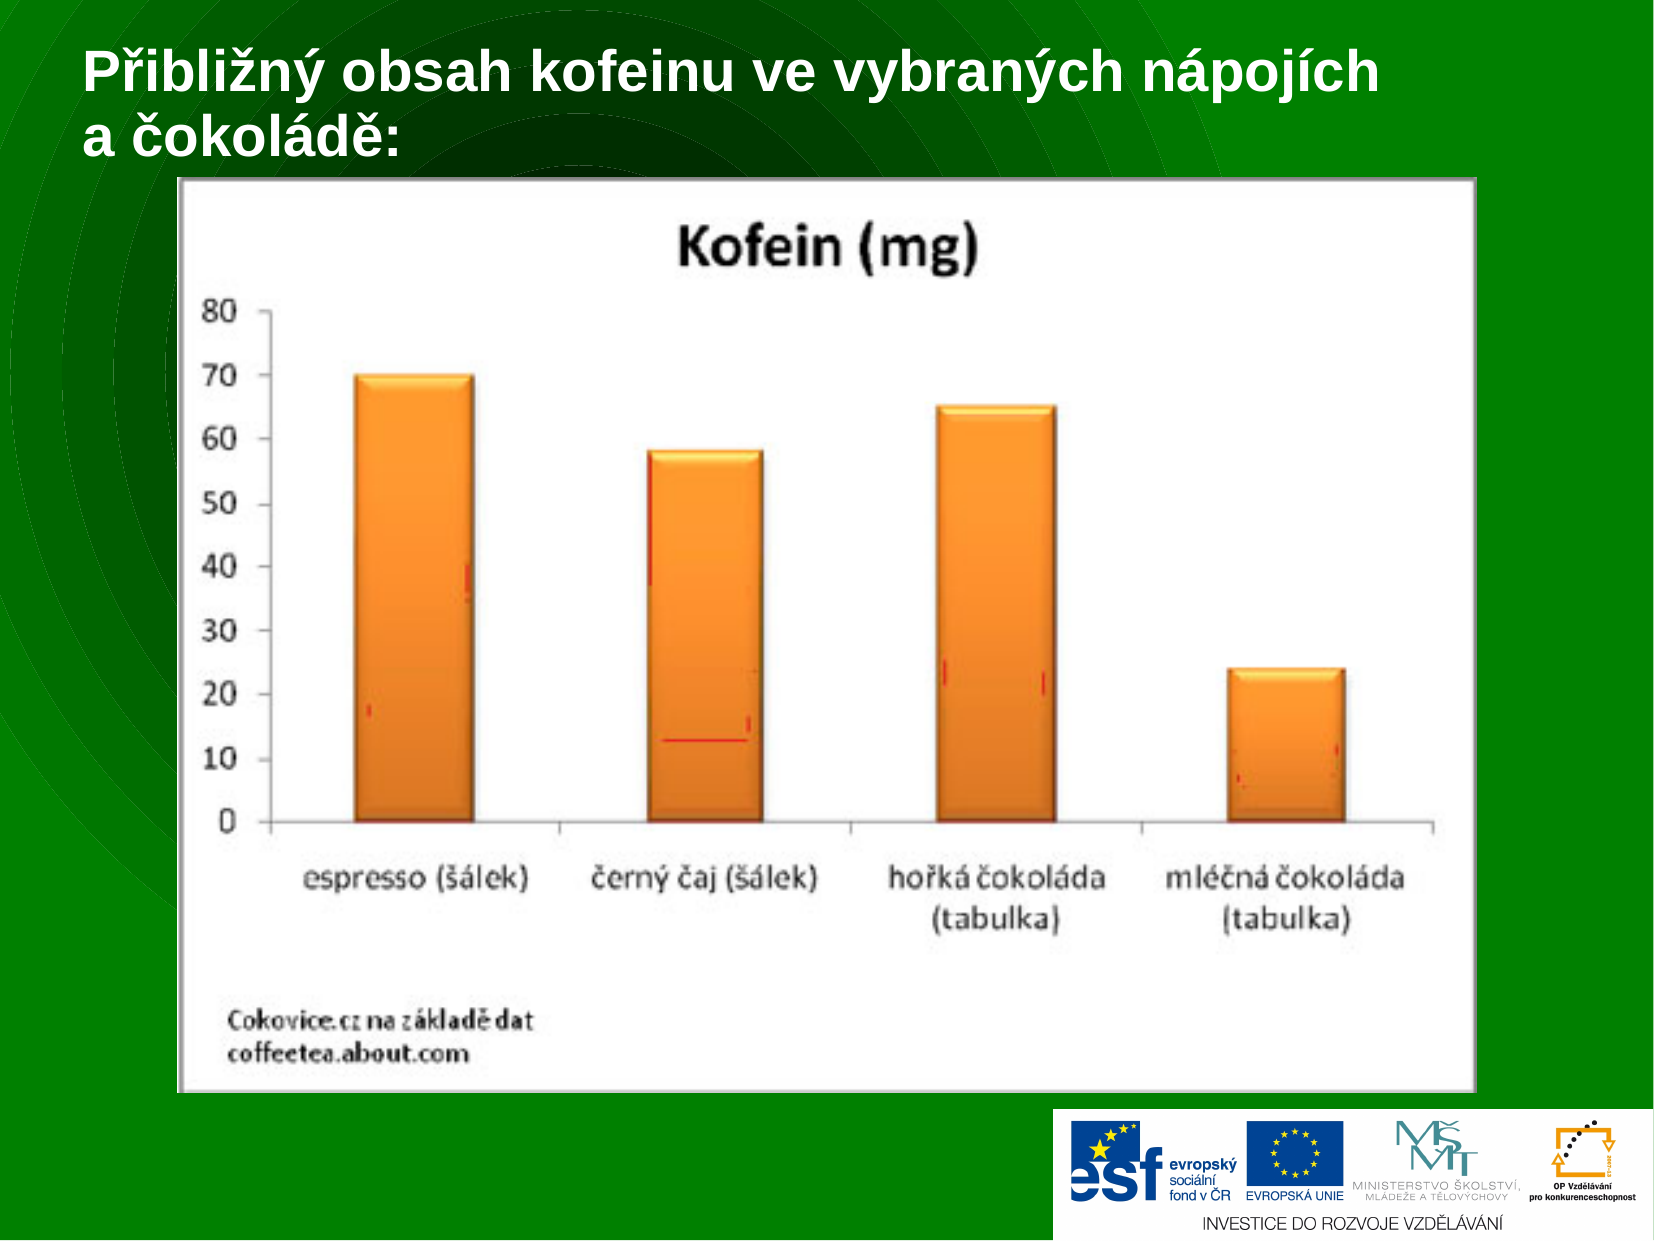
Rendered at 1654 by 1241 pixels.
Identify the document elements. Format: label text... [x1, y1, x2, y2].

picture [1053, 1109, 1654, 1241]
title Přibližný obsah kofeinu ve vybraných nápojích a čokoládě: [82, 0, 1571, 208]
picture [177, 177, 1477, 1093]
